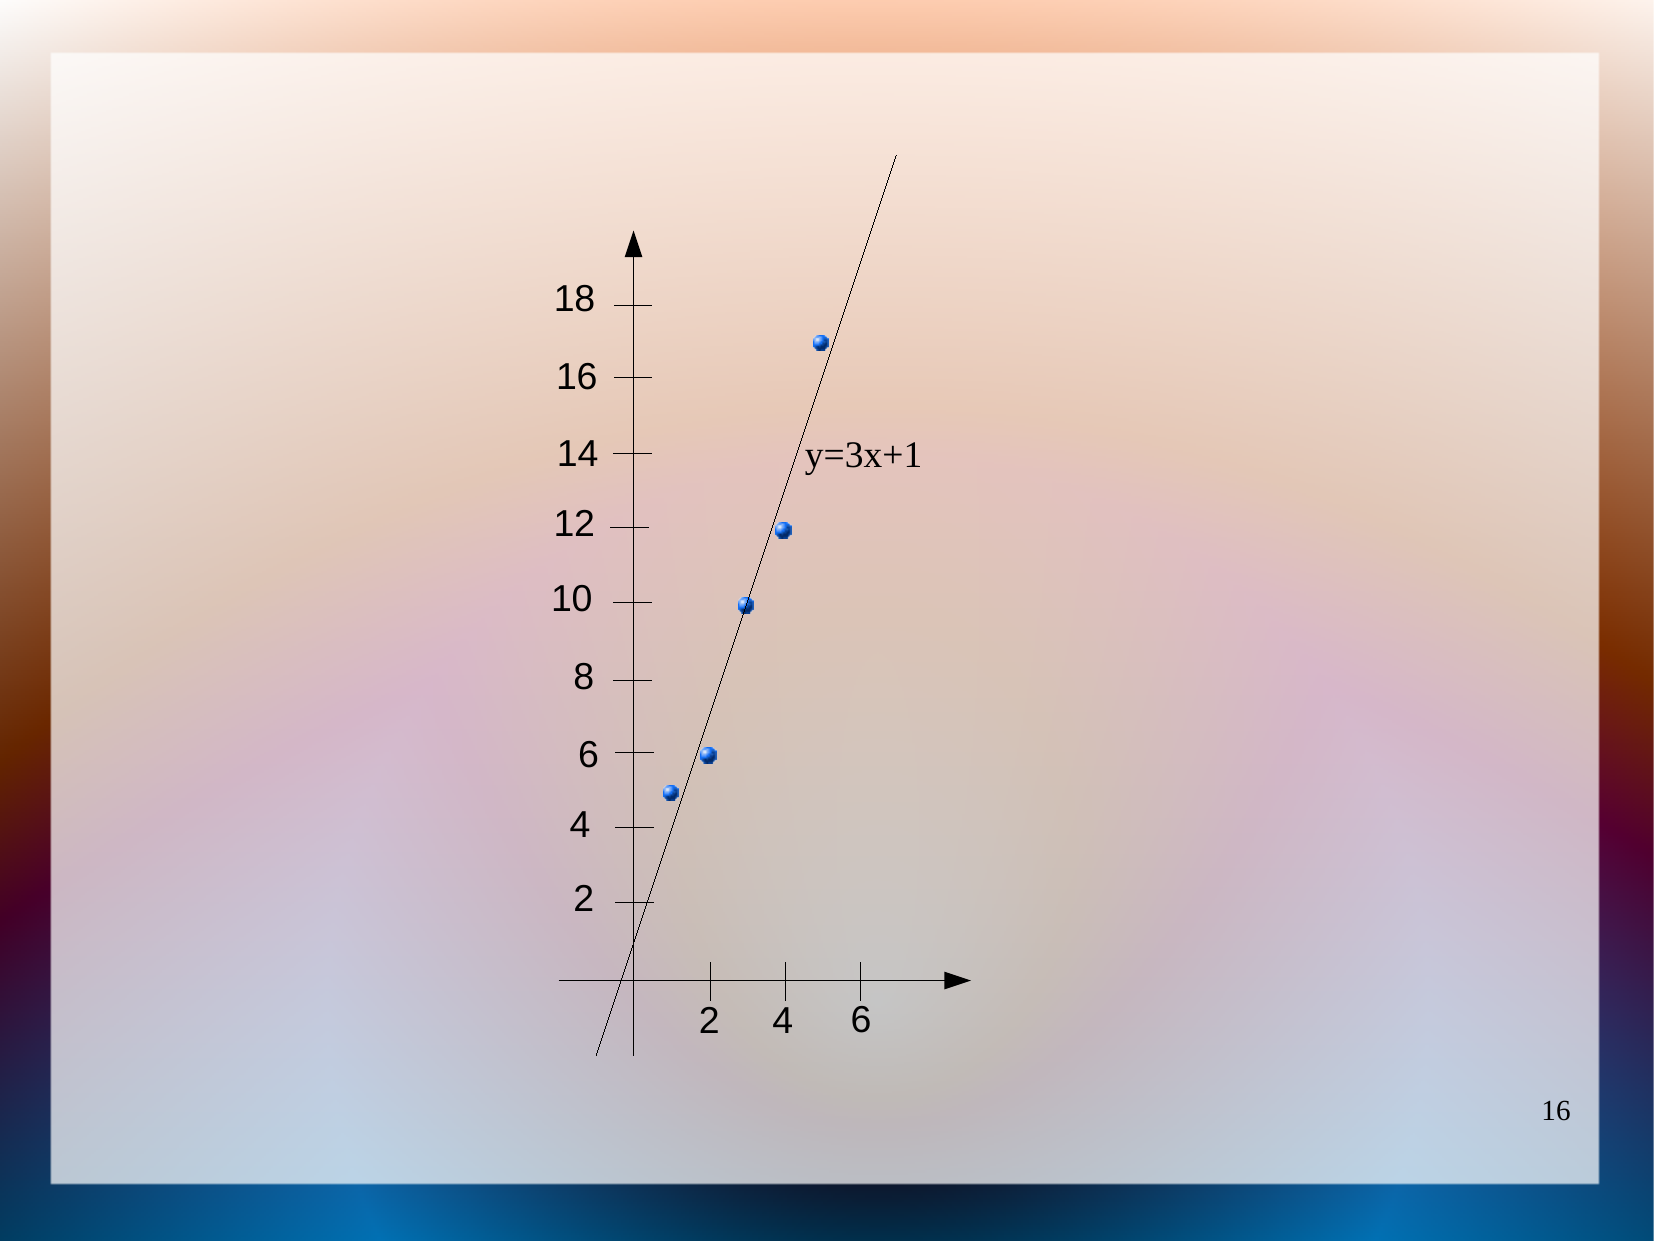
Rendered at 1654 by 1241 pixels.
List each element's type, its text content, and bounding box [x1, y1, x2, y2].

text_box 18 [538, 269, 611, 327]
text_box 4 [554, 796, 606, 854]
text_box 14 [542, 424, 614, 482]
text_box 6 [563, 726, 614, 783]
picture [0, 0, 1654, 1241]
text_box 16 [541, 348, 613, 405]
text_box 12 [538, 494, 611, 552]
text_box 6 [835, 990, 887, 1048]
text_box 10 [536, 569, 608, 627]
text_box 2 [684, 991, 735, 1049]
text_box 2 [558, 869, 609, 927]
text_box 4 [757, 992, 808, 1050]
text_box 8 [558, 648, 609, 706]
text_box y=3x+1 [790, 426, 938, 484]
